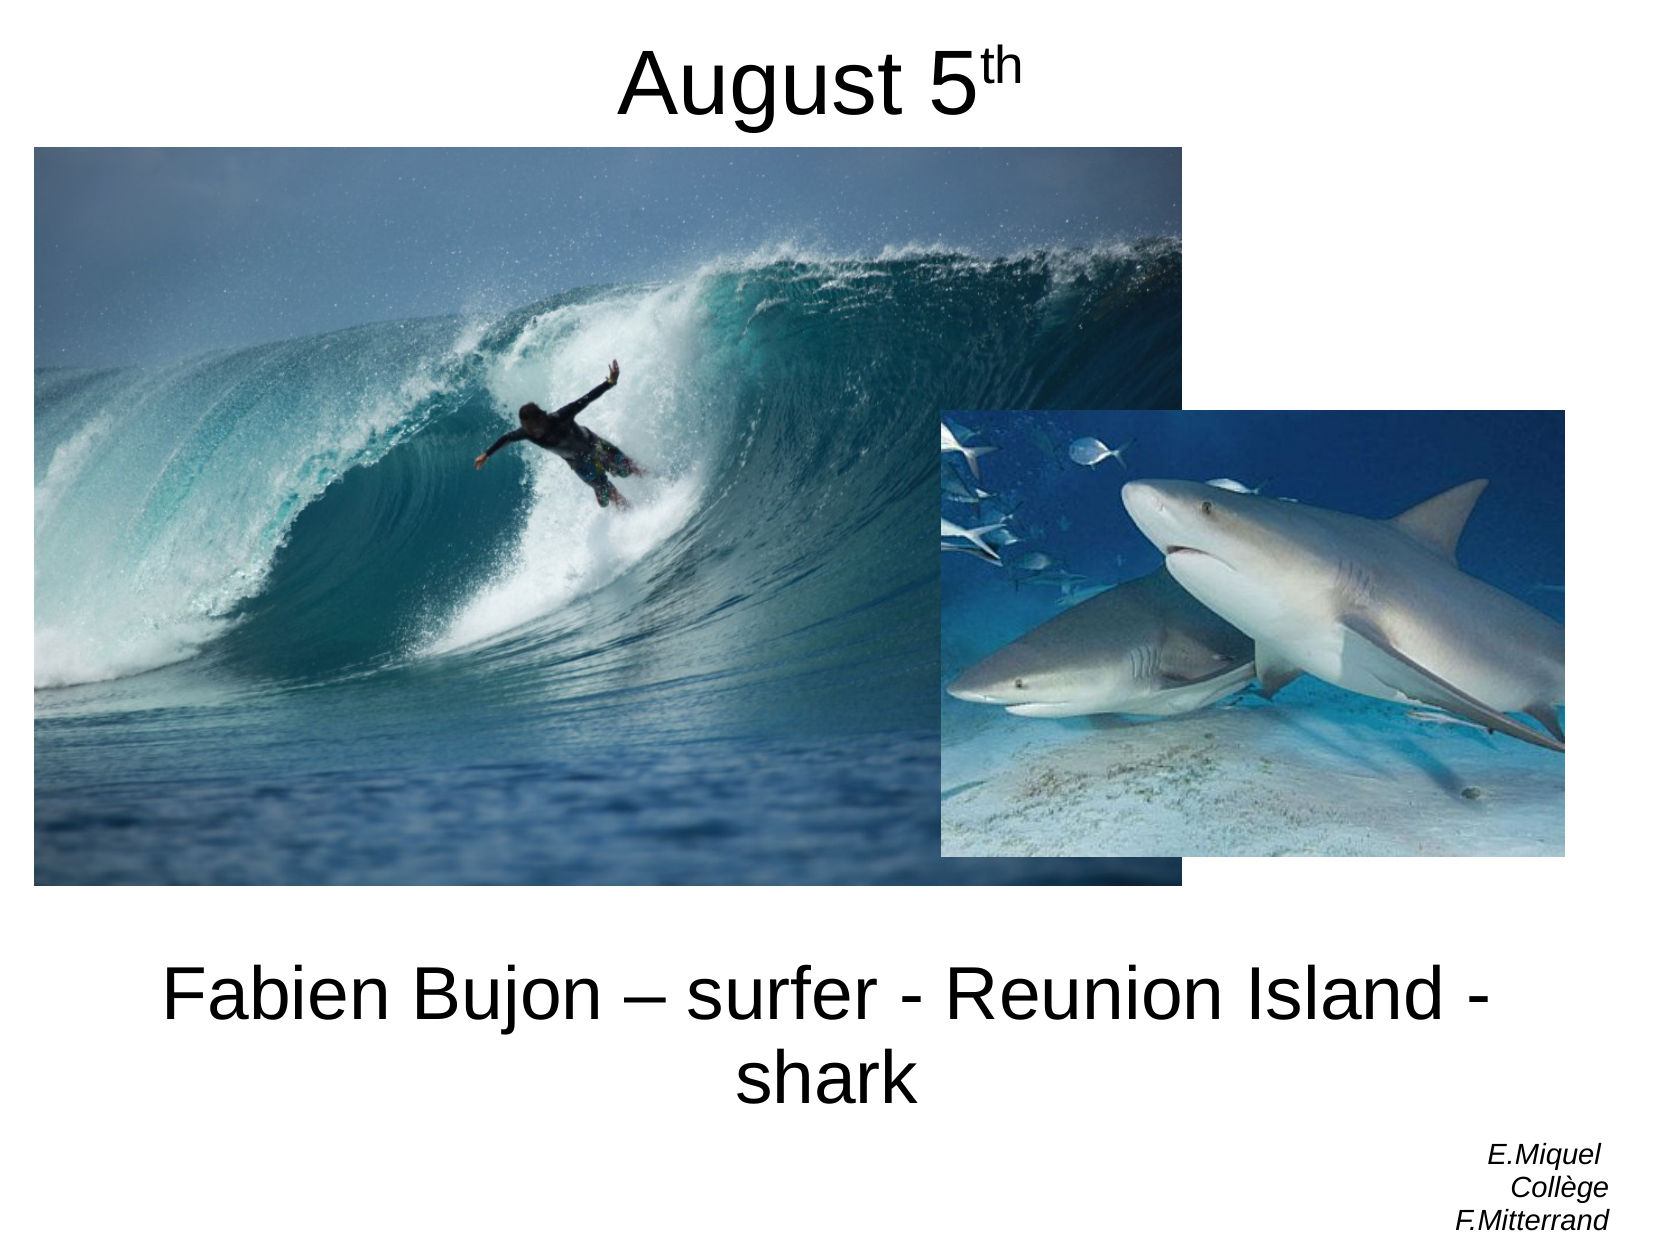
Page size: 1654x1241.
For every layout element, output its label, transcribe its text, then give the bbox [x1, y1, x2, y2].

text_box E.Miquel Collège F.Mitterrand [1333, 1130, 1625, 1211]
subtitle Fabien Bujon – surfer - Reunion Island - shark [82, 279, 1571, 1120]
title August 5th [76, 29, 1565, 279]
picture [34, 147, 1565, 886]
